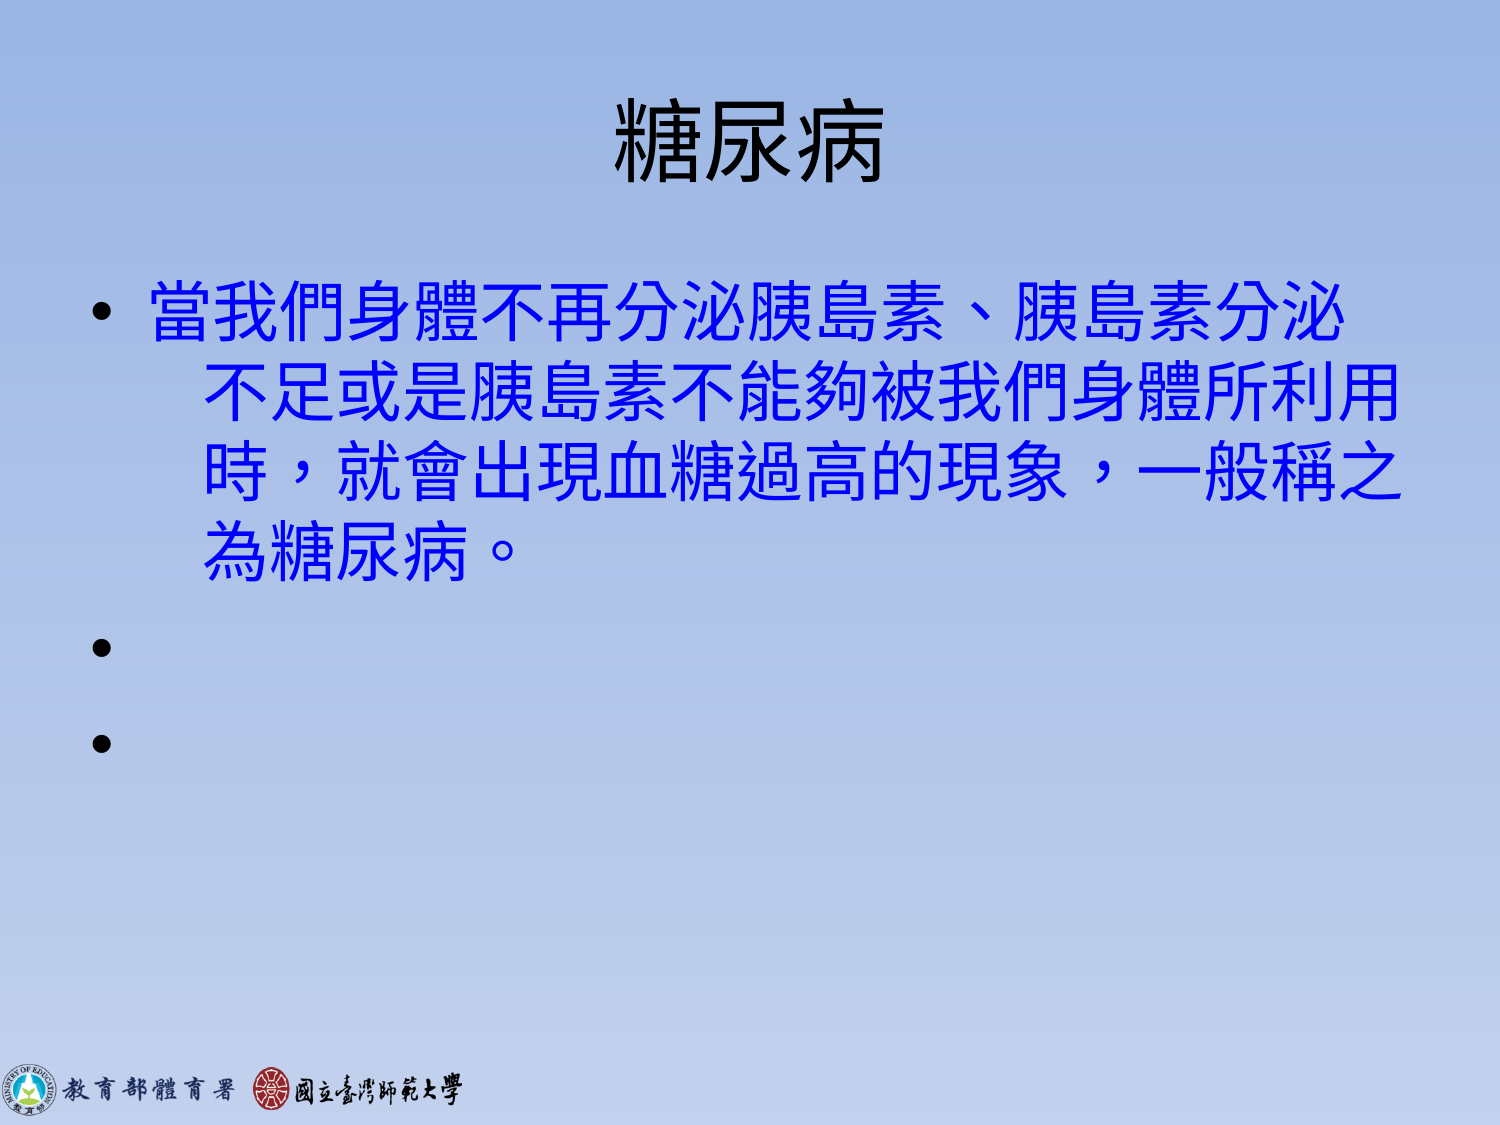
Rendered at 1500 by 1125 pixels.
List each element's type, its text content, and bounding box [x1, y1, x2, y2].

list 當我們身體不再分泌胰島素、胰島素分泌不足或是胰島素不能夠被我們身體所利用時，就會出現血糖過高的現象，一般稱之為糖尿病。 [75, 262, 1426, 1005]
title 糖尿病 [75, 45, 1426, 233]
